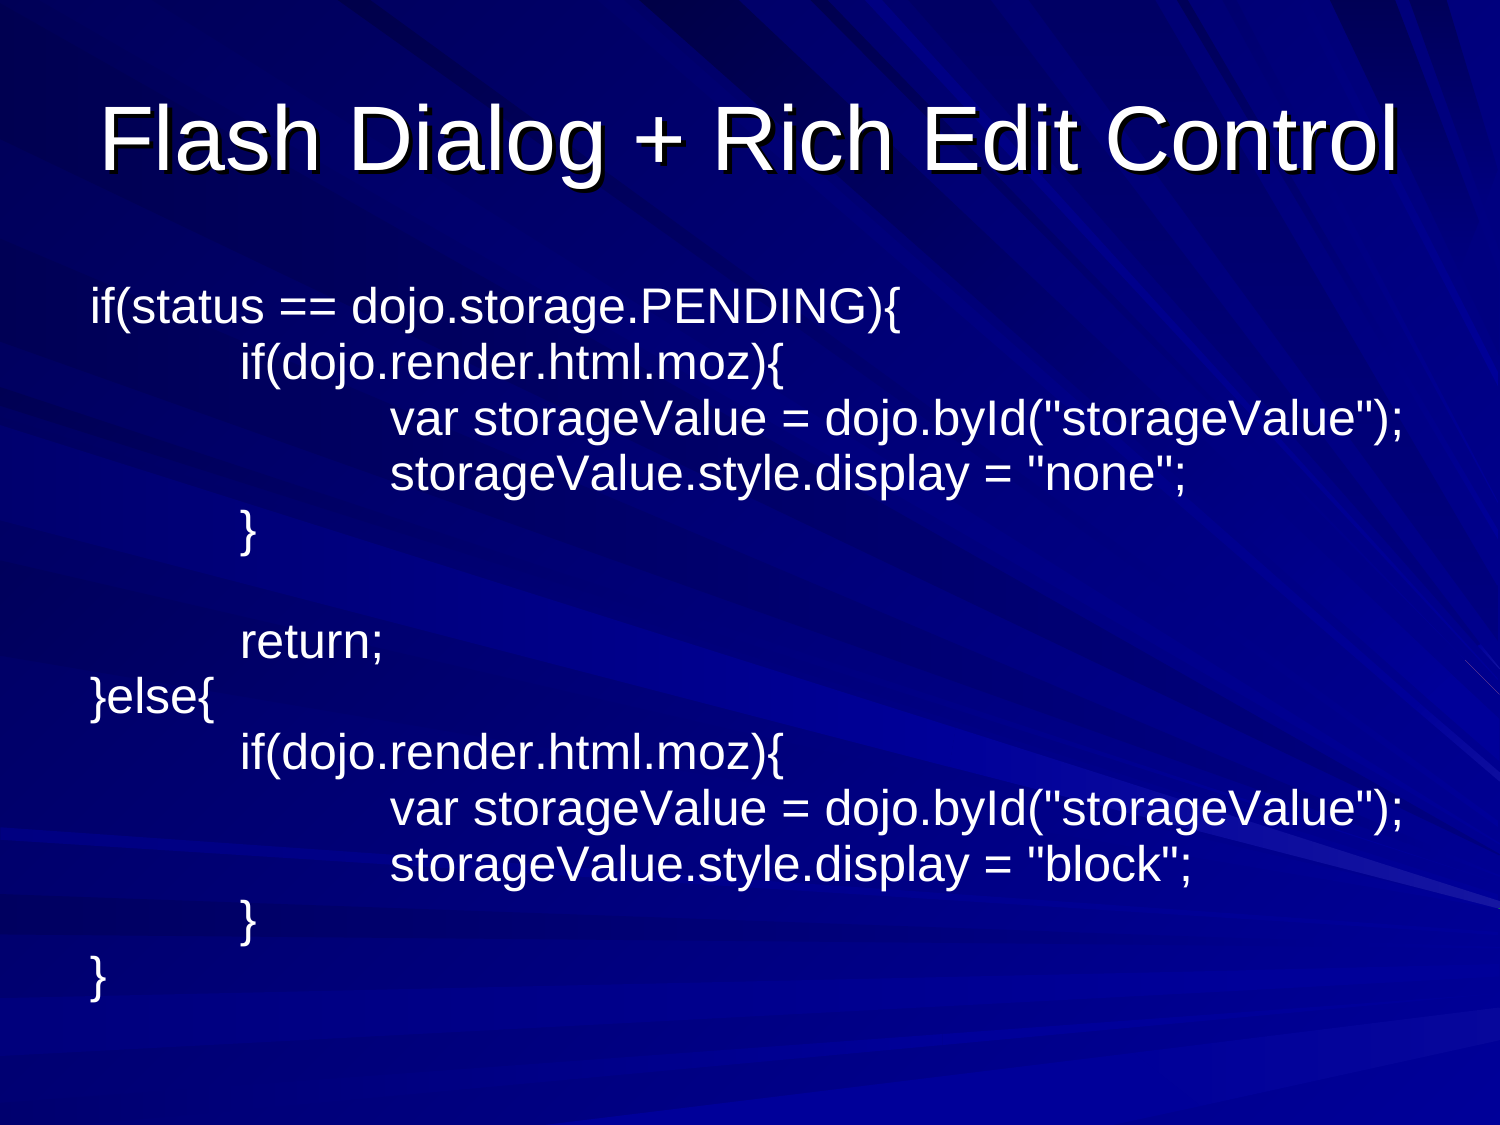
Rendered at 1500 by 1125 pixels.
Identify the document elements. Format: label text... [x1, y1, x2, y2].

text_box if(status == dojo.storage.PENDING){ if(dojo.render.html.moz){ var storageValue = dojo.byId("storageValue"); storageValue.style.display = "none"; } return; }else{ if(dojo.render.html.moz){ var storageValue = dojo.byId("storageValue"); storageValue.style.display = "block"; } } [75, 271, 1463, 1011]
title Flash Dialog + Rich Edit Control [75, 51, 1425, 226]
